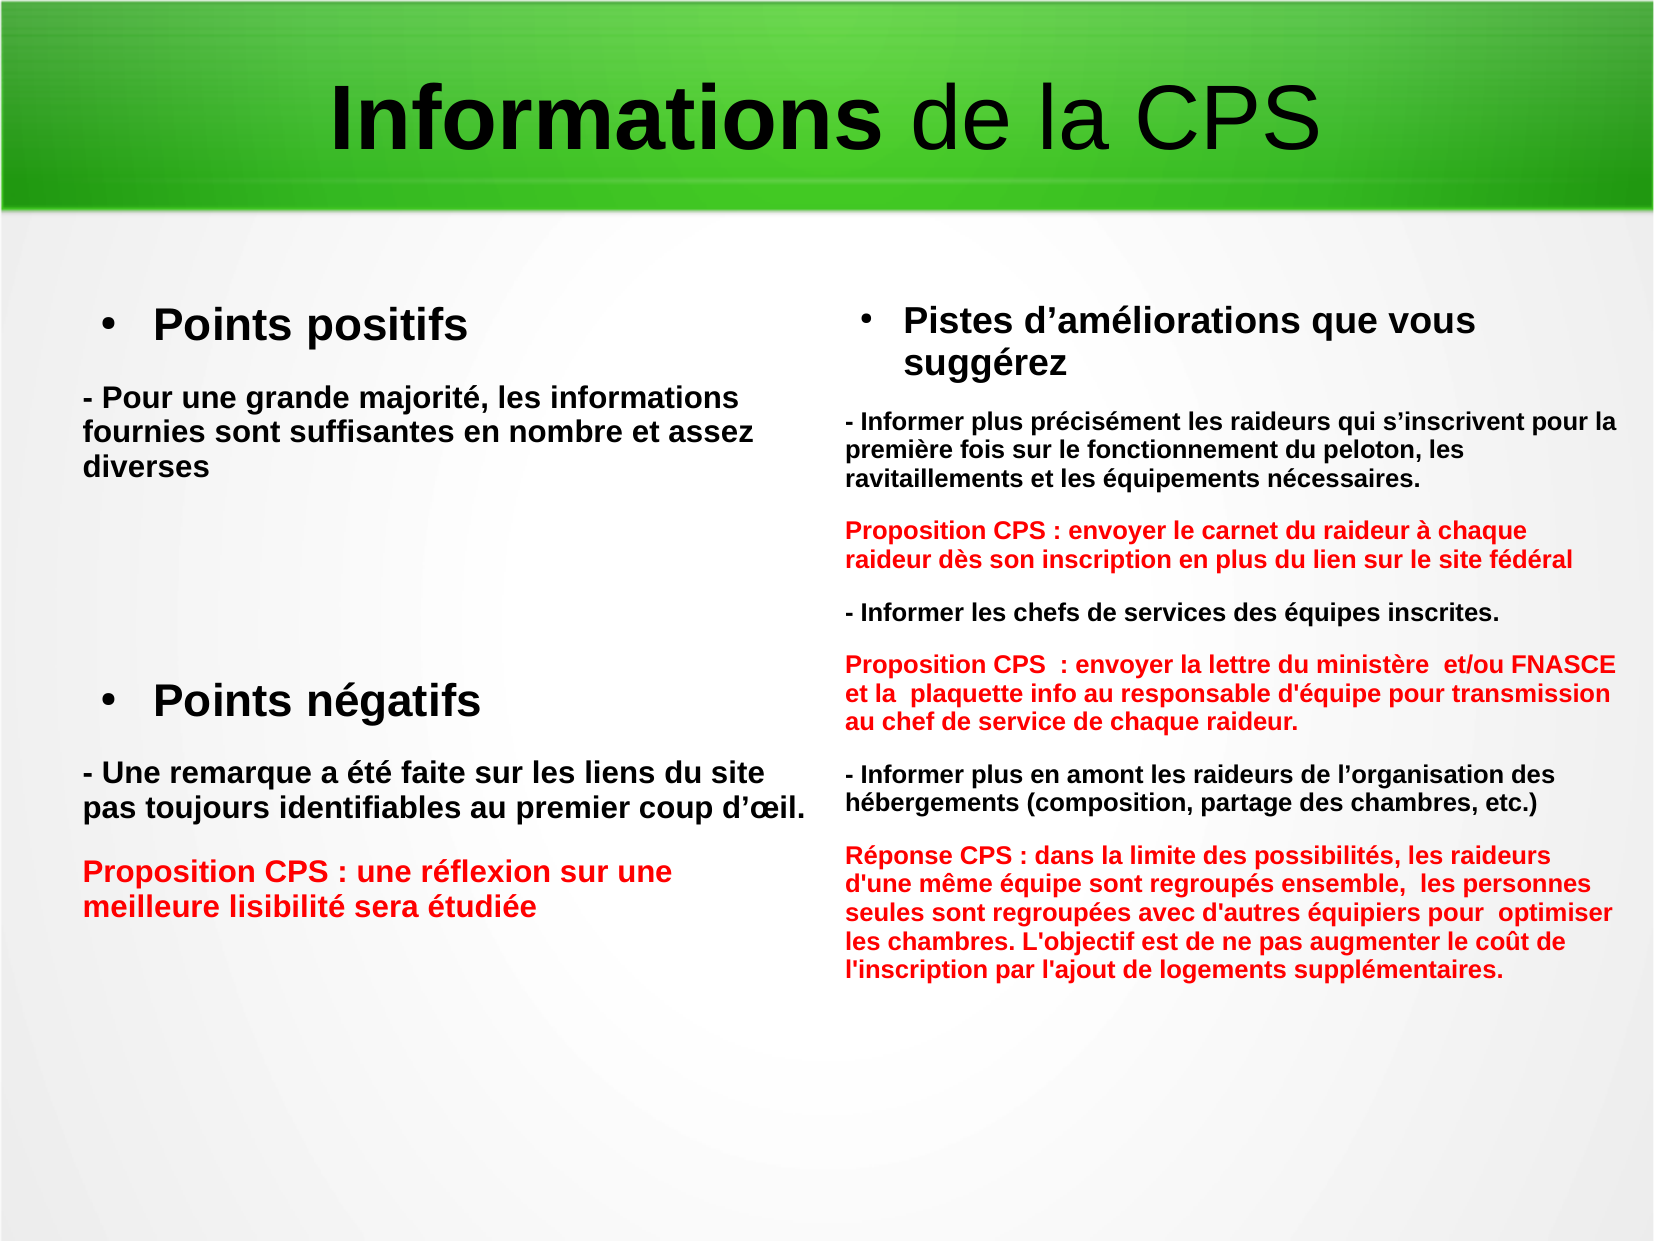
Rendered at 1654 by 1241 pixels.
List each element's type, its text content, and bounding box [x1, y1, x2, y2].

title Informations de la CPS [82, 47, 1571, 189]
list Pistes d’améliorations que vous suggérez - Informer plus précisément les raideurs qui s’inscrivent pour la première fois sur le fonctionnement du peloton, les ravitaillements et les équipements nécessaires. Proposition CPS : envoyer le carnet du raideur à chaque raideur dès son inscription en plus du lien sur le site fédéral - Informer les chefs de services des équipes inscrites. Proposition CPS : envoyer la lettre du ministère et/ou FNASCE et la plaquette info au responsable d'équipe pour transmission au chef de service de chaque raideur. - Informer plus en amont les raideurs de l’organisation des hébergements (composition, partage des chambres, etc.) Réponse CPS : dans la limite des possibilités, les raideurs d'une même équipe sont regroupés ensemble, les personnes seules sont regroupées avec d'autres équipiers pour optimiser les chambres. L'objectif est de ne pas augmenter le coût de l'inscription par l'ajout de logements supplémentaires. [845, 299, 1619, 1019]
list Points positifs - Pour une grande majorité, les informations fournies sont suffisantes en nombre et assez diverses [82, 299, 809, 643]
list Points négatifs - Une remarque a été faite sur les liens du site pas toujours identifiables au premier coup d’œil. Proposition CPS : une réflexion sur une meilleure lisibilité sera étudiée [82, 674, 809, 1018]
picture [0, 0, 1654, 1241]
